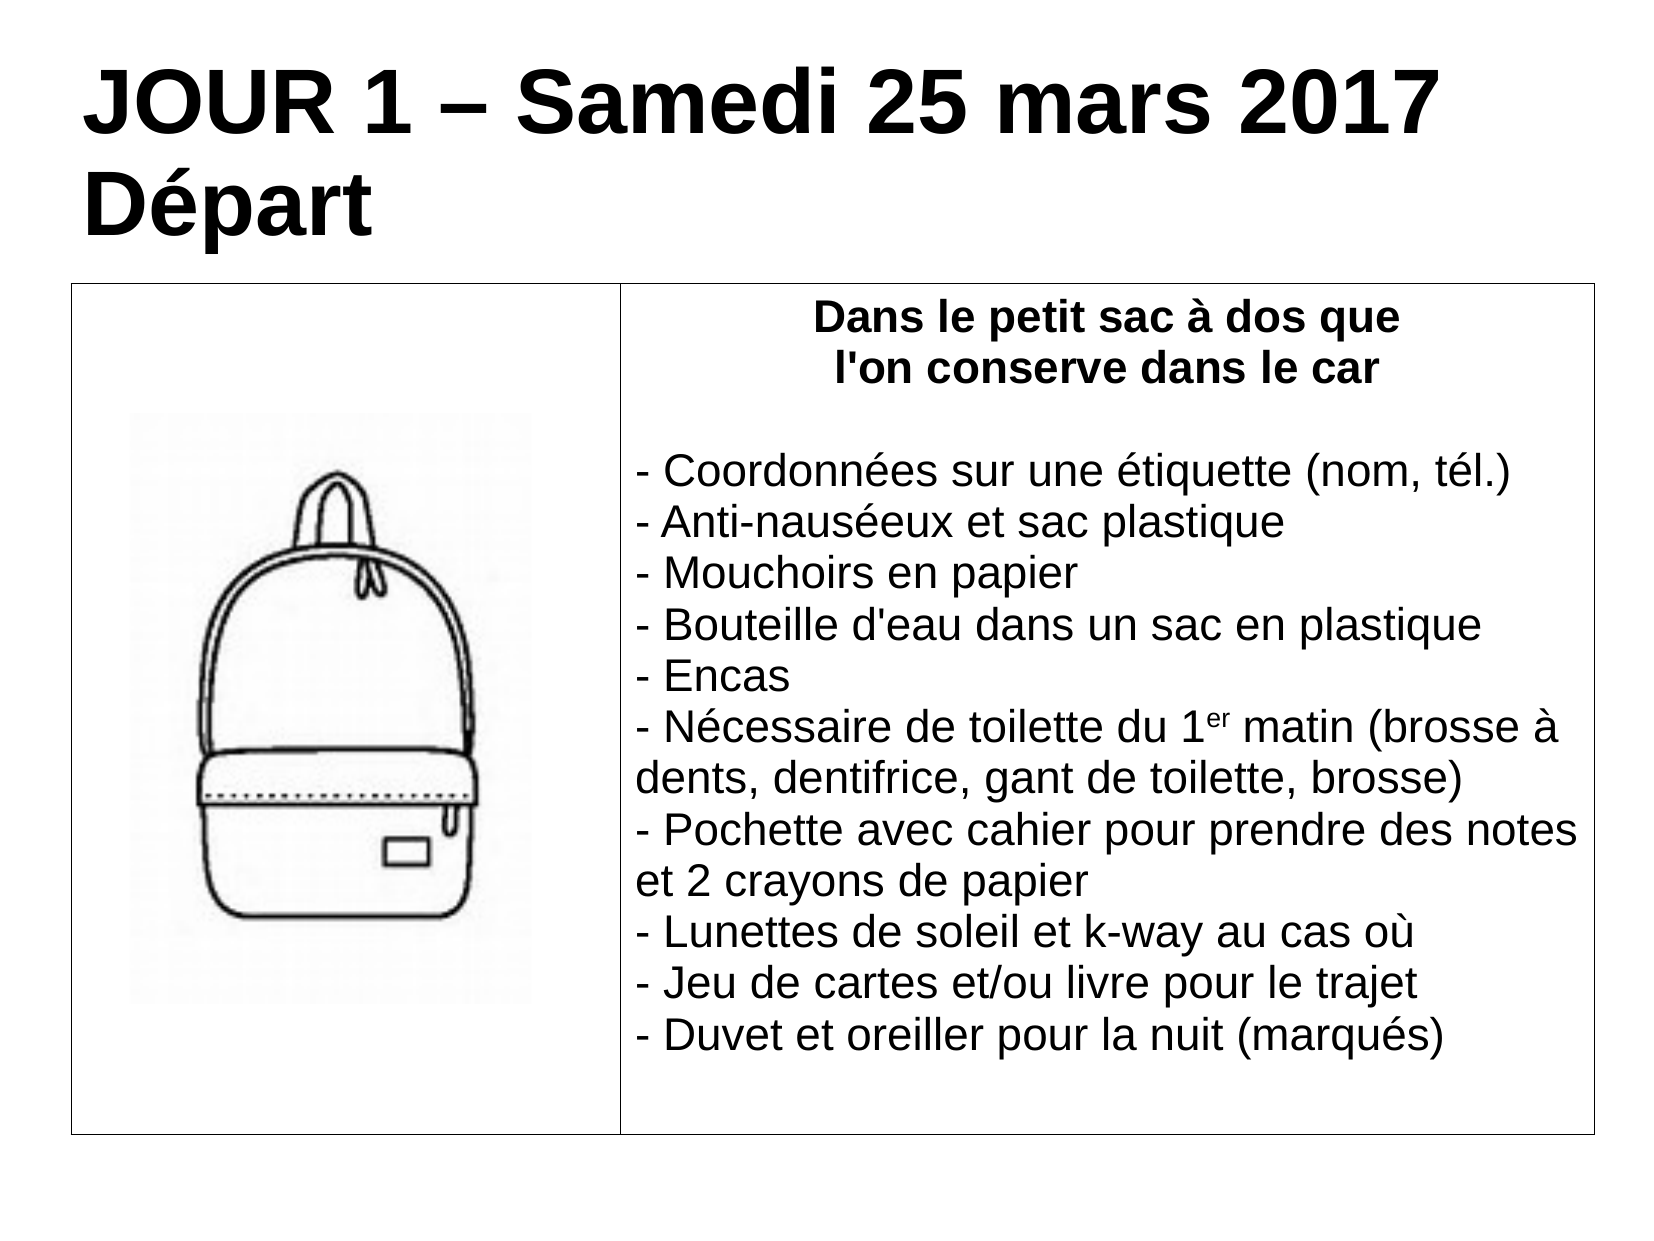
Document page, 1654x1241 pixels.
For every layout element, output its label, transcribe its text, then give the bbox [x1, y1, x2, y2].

table_header Dans le petit sac à dos que l'on conserve dans le car - Coordonnées sur une étiquette (nom, tél.) - Anti-nauséeux et sac plastique - Mouchoirs en papier - Bouteille d'eau dans un sac en plastique - Encas - Nécessaire de toilette du 1er matin (brosse à dents, dentifrice, gant de toilette, brosse) - Pochette avec cahier pour prendre des notes et 2 crayons de papier - Lunettes de soleil et k-way au cas où - Jeu de cartes et/ou livre pour le trajet - Duvet et oreiller pour la nuit (marqués) [621, 284, 1594, 1134]
picture [129, 413, 532, 1004]
table_header [72, 284, 620, 1134]
title JOUR 1 – Samedi 25 mars 2017 Départ [82, 49, 1571, 257]
